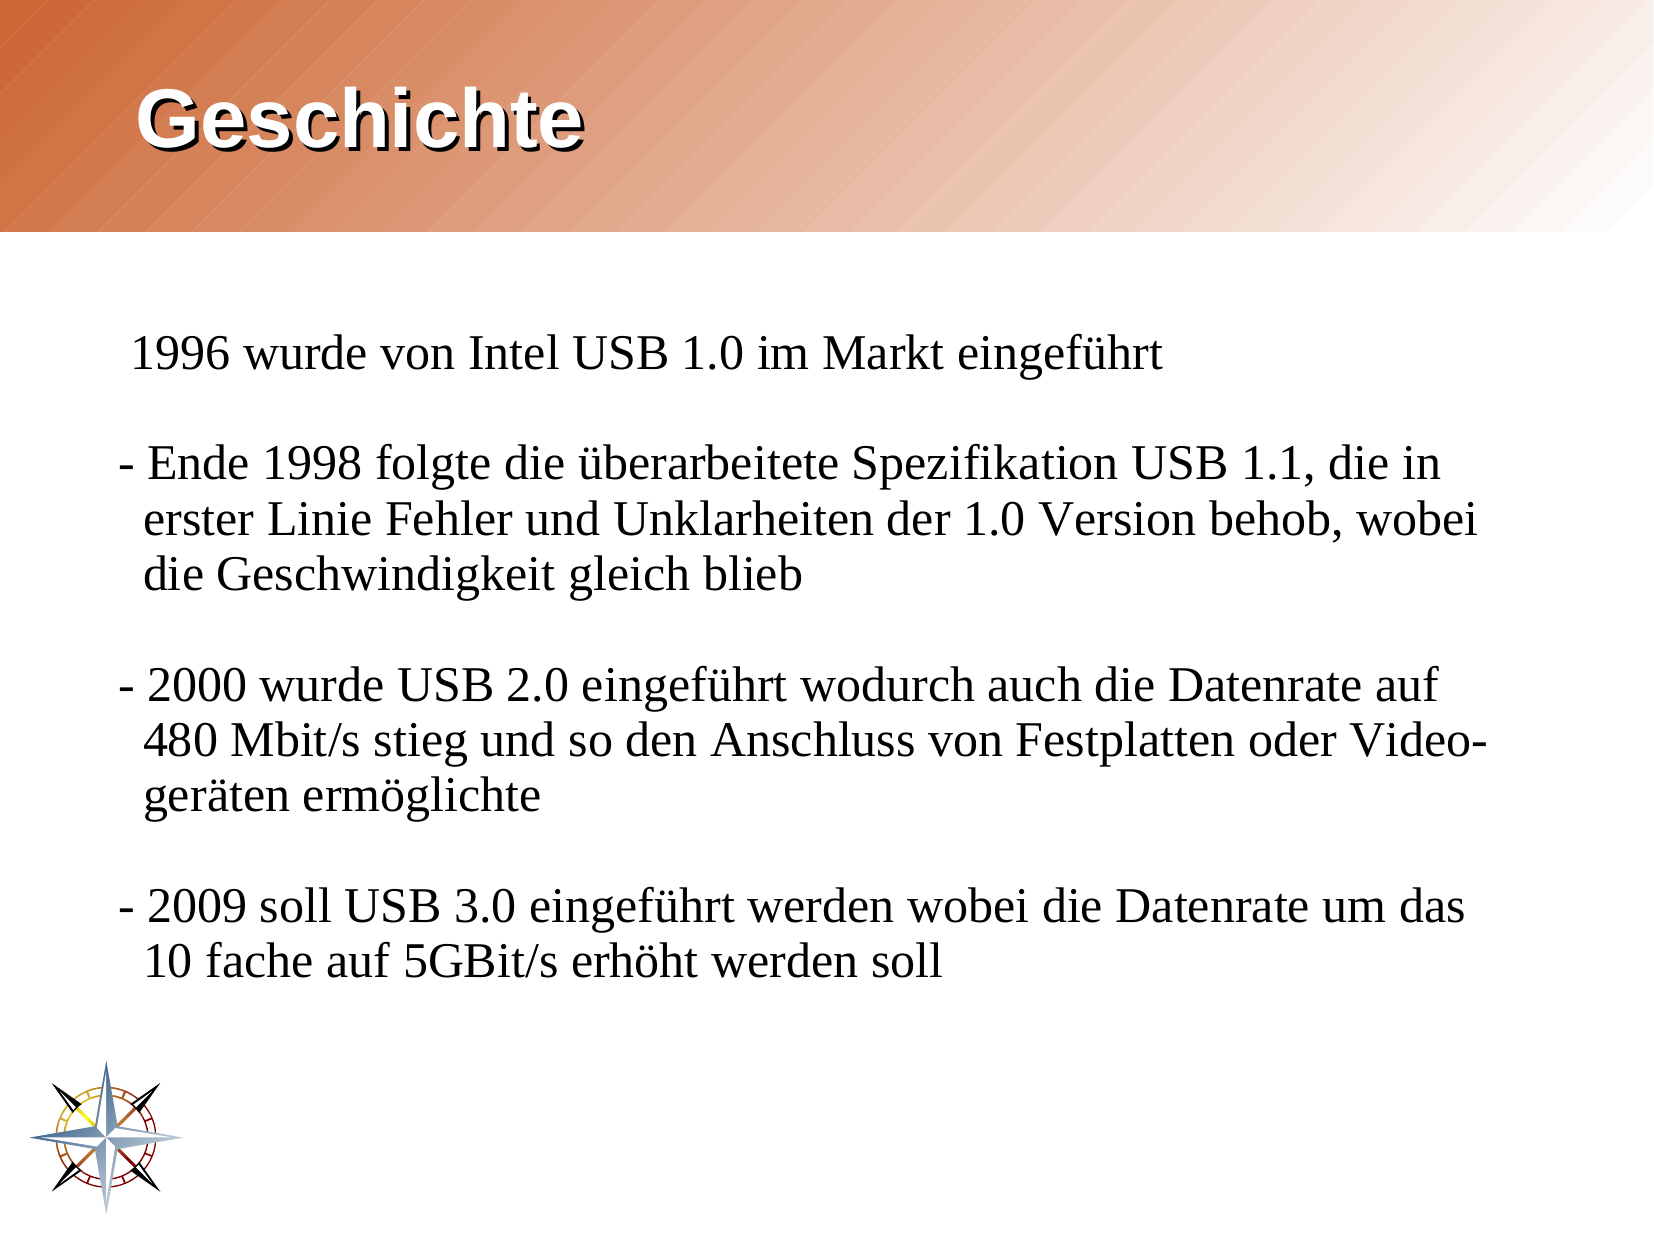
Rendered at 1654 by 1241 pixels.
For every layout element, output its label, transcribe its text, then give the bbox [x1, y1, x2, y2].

text_box 1996 wurde von Intel USB 1.0 im Markt eingeführt - Ende 1998 folgte die überarbeitete Spezifikation USB 1.1, die in erster Linie Fehler und Unklarheiten der 1.0 Version behob, wobei die Geschwindigkeit gleich blieb - 2000 wurde USB 2.0 eingeführt wodurch auch die Datenrate auf 480 Mbit/s stieg und so den Anschluss von Festplatten oder Video- geräten ermöglichte - 2009 soll USB 3.0 eingeführt werden wobei die Datenrate um das 10 fache auf 5GBit/s erhöht werden soll [118, 324, 1595, 1001]
title Geschichte [135, 0, 1422, 238]
